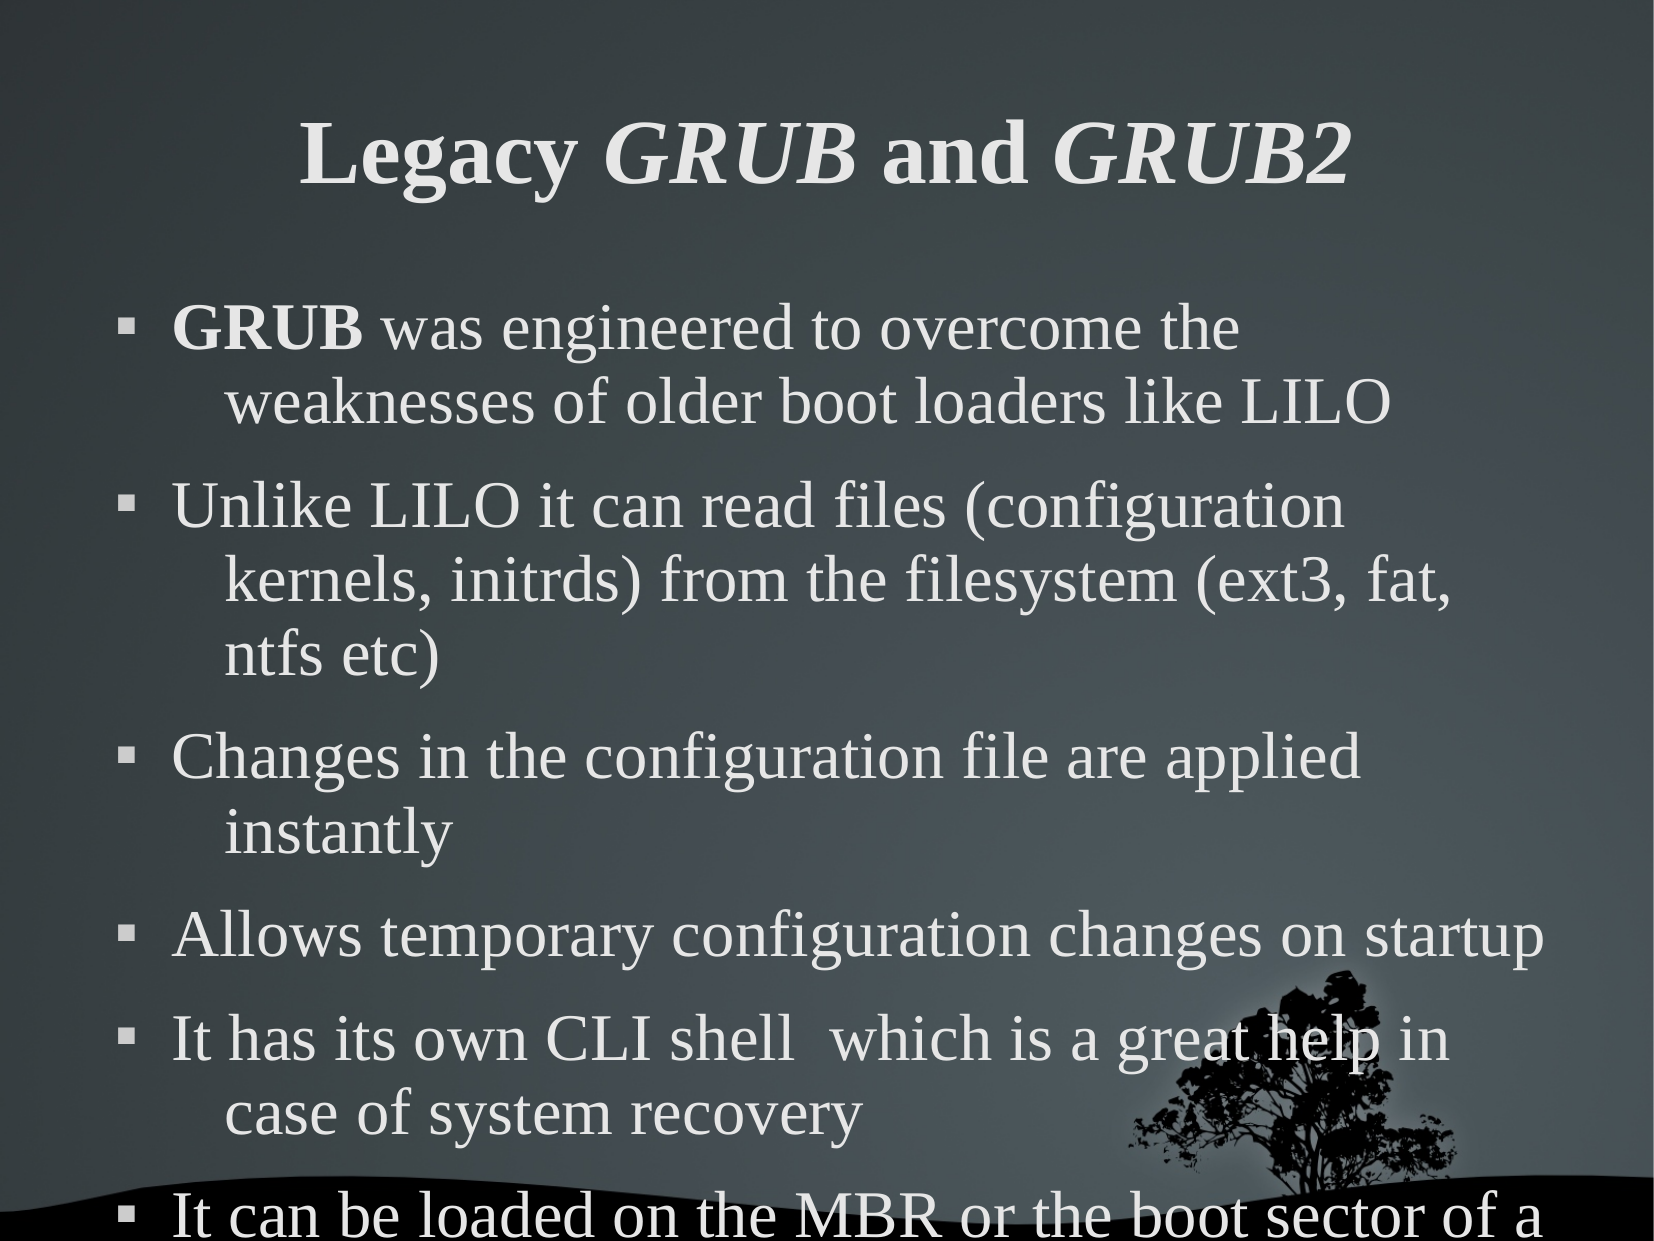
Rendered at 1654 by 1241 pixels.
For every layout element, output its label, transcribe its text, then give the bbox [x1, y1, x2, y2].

list GRUB was engineered to overcome the weaknesses of older boot loaders like LILO Unlike LILO it can read files (configuration kernels, initrds) from the filesystem (ext3, fat, ntfs etc) Changes in the configuration file are applied instantly Allows temporary configuration changes on startup It has its own CLI shell which is a great help in case of system recovery It can be loaded on the MBR or the boot sector of a partition [82, 290, 1571, 1168]
title Legacy GRUB and GRUB2 [82, 49, 1571, 257]
picture [0, 0, 1654, 1241]
